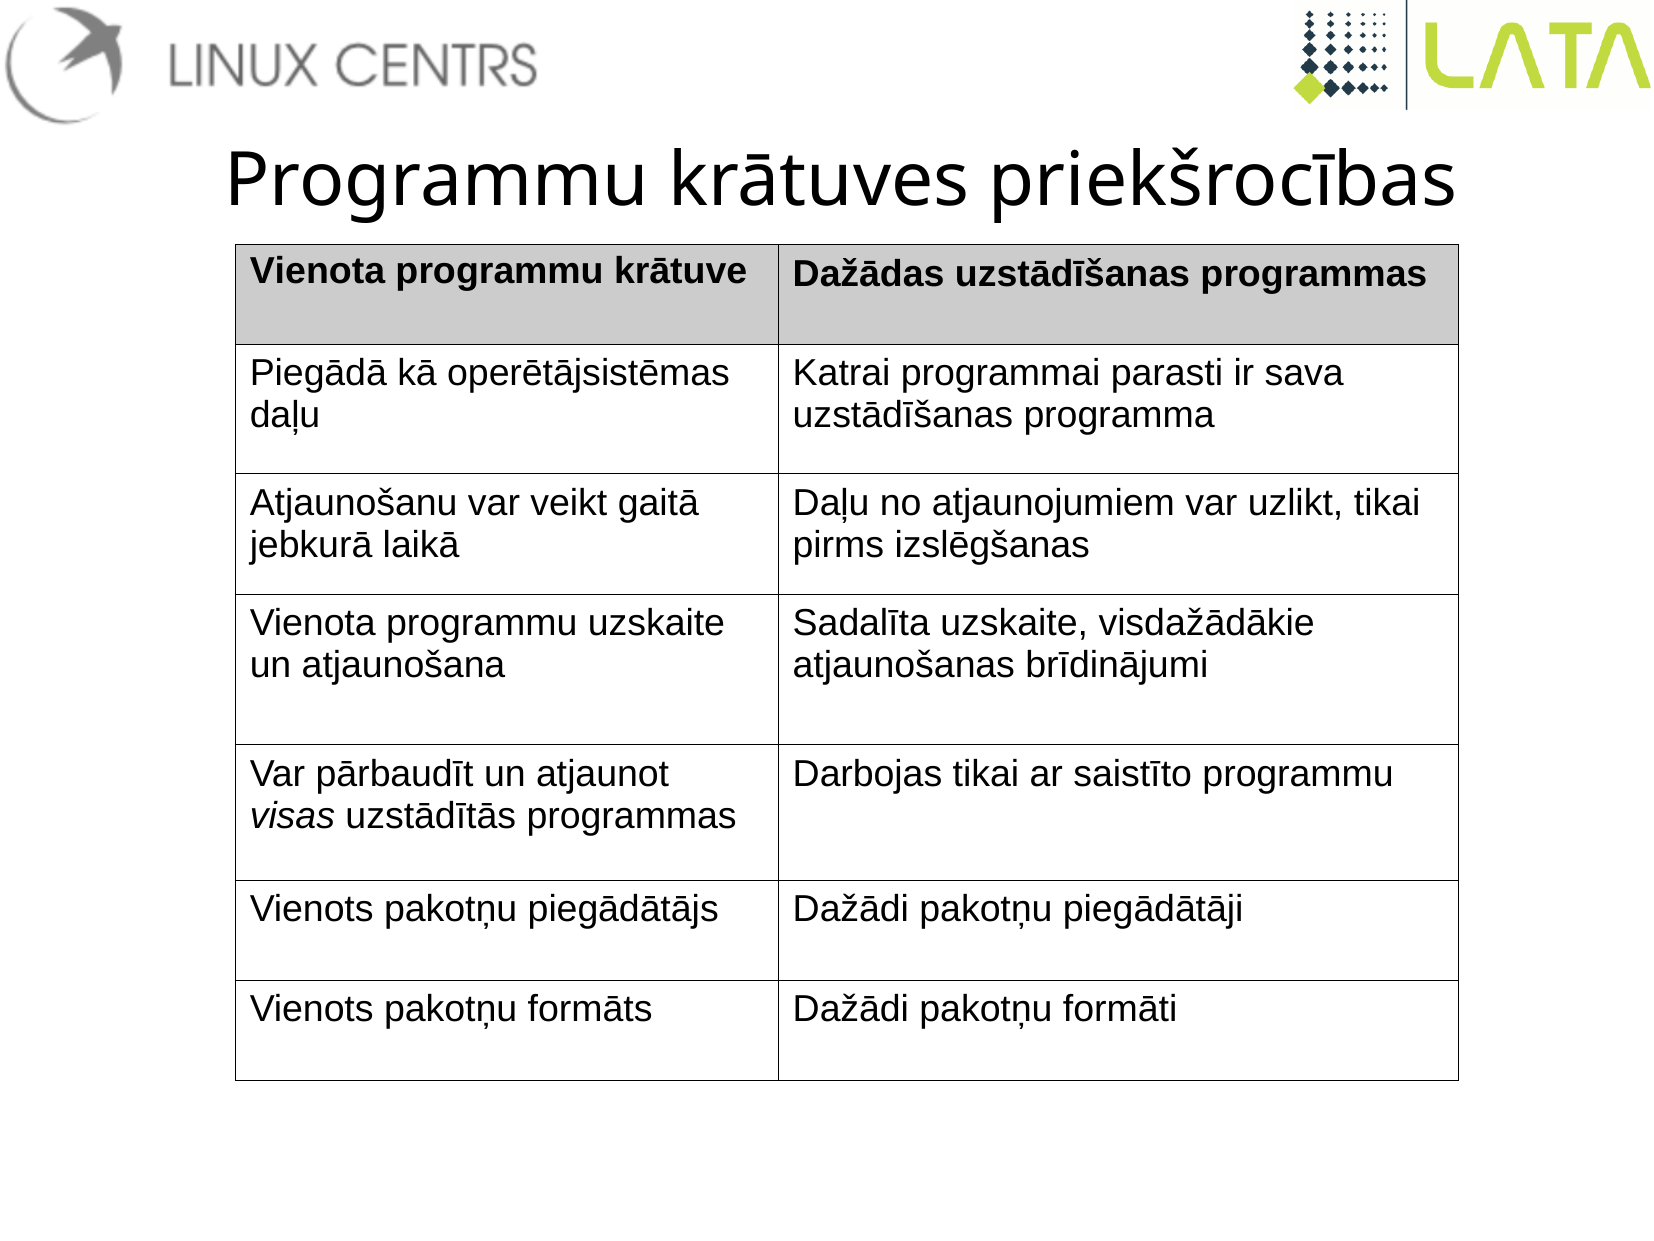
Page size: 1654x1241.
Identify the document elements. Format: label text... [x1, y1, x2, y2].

table_cell Vienots pakotņu piegādātājs [236, 881, 778, 980]
title Programmu krātuves priekšrocības [159, 118, 1524, 235]
picture [1293, 0, 1651, 110]
table_header Dažādas uzstādīšanas programmas [779, 245, 1458, 344]
table_cell Piegādā kā operētājsistēmas daļu [236, 345, 778, 473]
table_cell Vienota programmu uzskaite un atjaunošana [236, 595, 778, 744]
table_header Vienota programmu krātuve [236, 245, 778, 344]
table_cell Dažādi pakotņu piegādātāji [779, 881, 1458, 980]
table_cell Dažādi pakotņu formāti [779, 981, 1458, 1080]
table_cell Katrai programmai parasti ir sava uzstādīšanas programma [779, 345, 1458, 473]
table_cell Vienots pakotņu formāts [236, 981, 778, 1080]
table_cell Daļu no atjaunojumiem var uzlikt, tikai pirms izslēgšanas [779, 474, 1458, 594]
table_cell Darbojas tikai ar saistīto programmu [779, 745, 1458, 880]
picture [0, 3, 556, 127]
table_cell Sadalīta uzskaite, visdažādākie atjaunošanas brīdinājumi [779, 595, 1458, 744]
table_cell Atjaunošanu var veikt gaitā jebkurā laikā [236, 474, 778, 594]
table_cell Var pārbaudīt un atjaunot visas uzstādītās programmas [236, 745, 778, 880]
